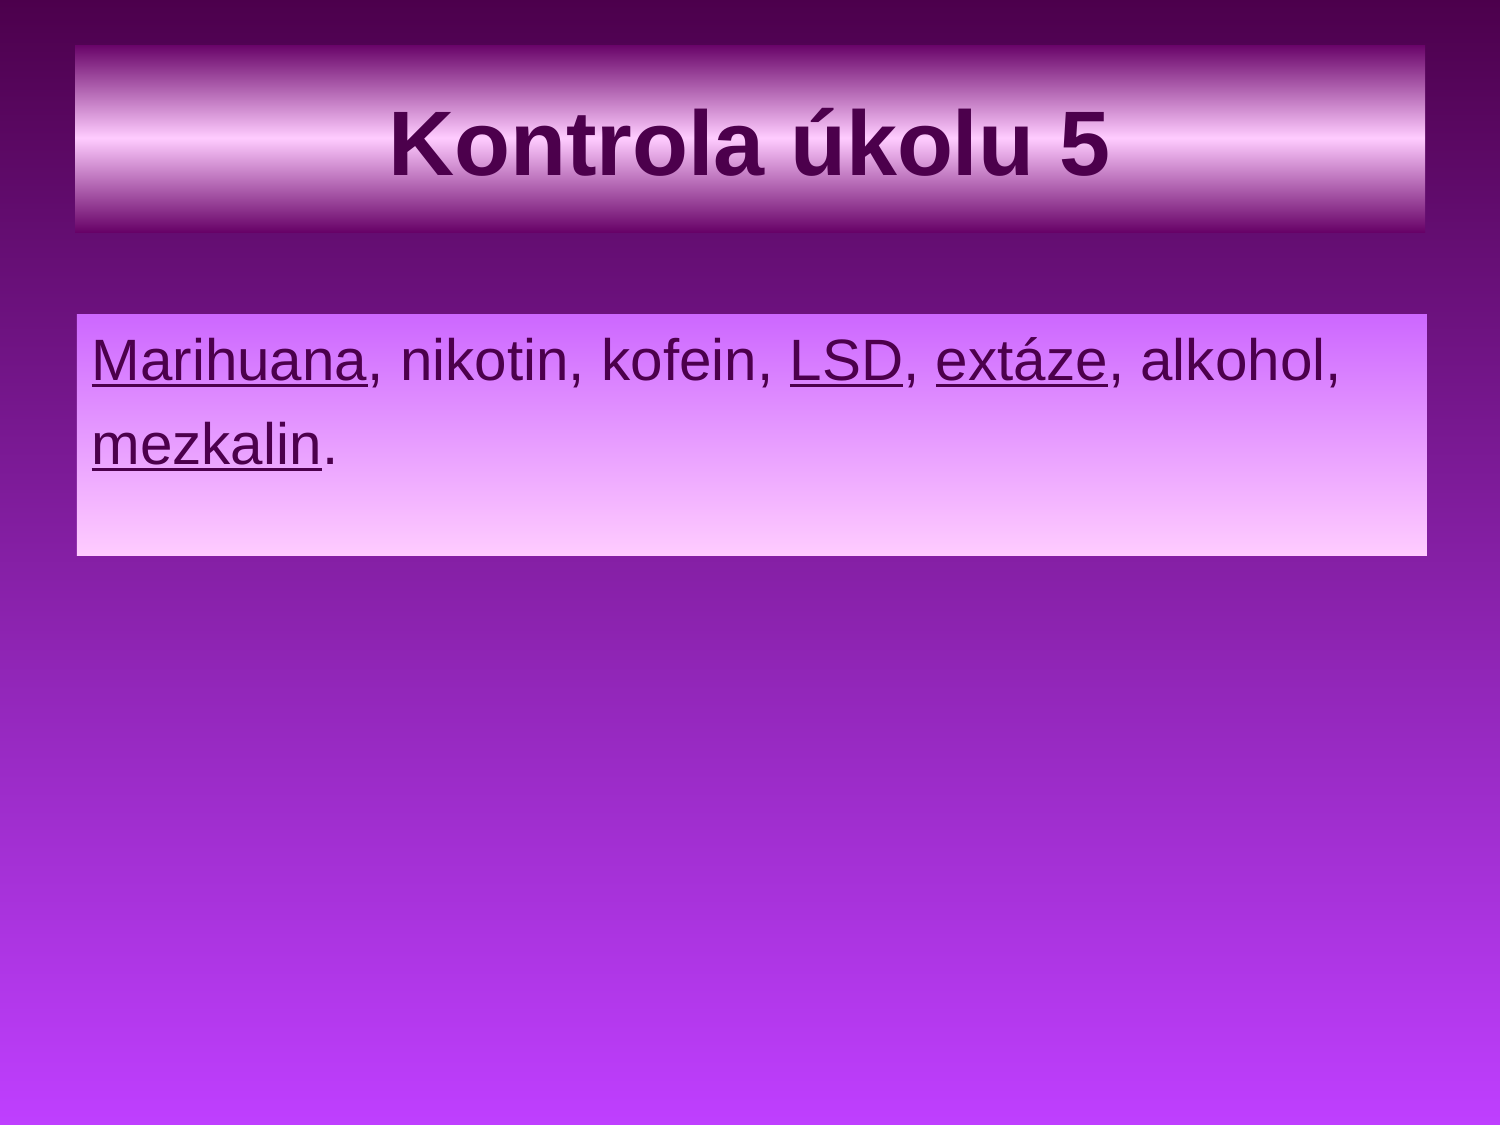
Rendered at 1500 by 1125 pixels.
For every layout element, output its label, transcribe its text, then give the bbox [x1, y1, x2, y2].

list Marihuana, nikotin, kofein, LSD, extáze, alkohol, mezkalin. [76, 314, 1427, 556]
title Kontrola úkolu 5 [75, 45, 1426, 233]
